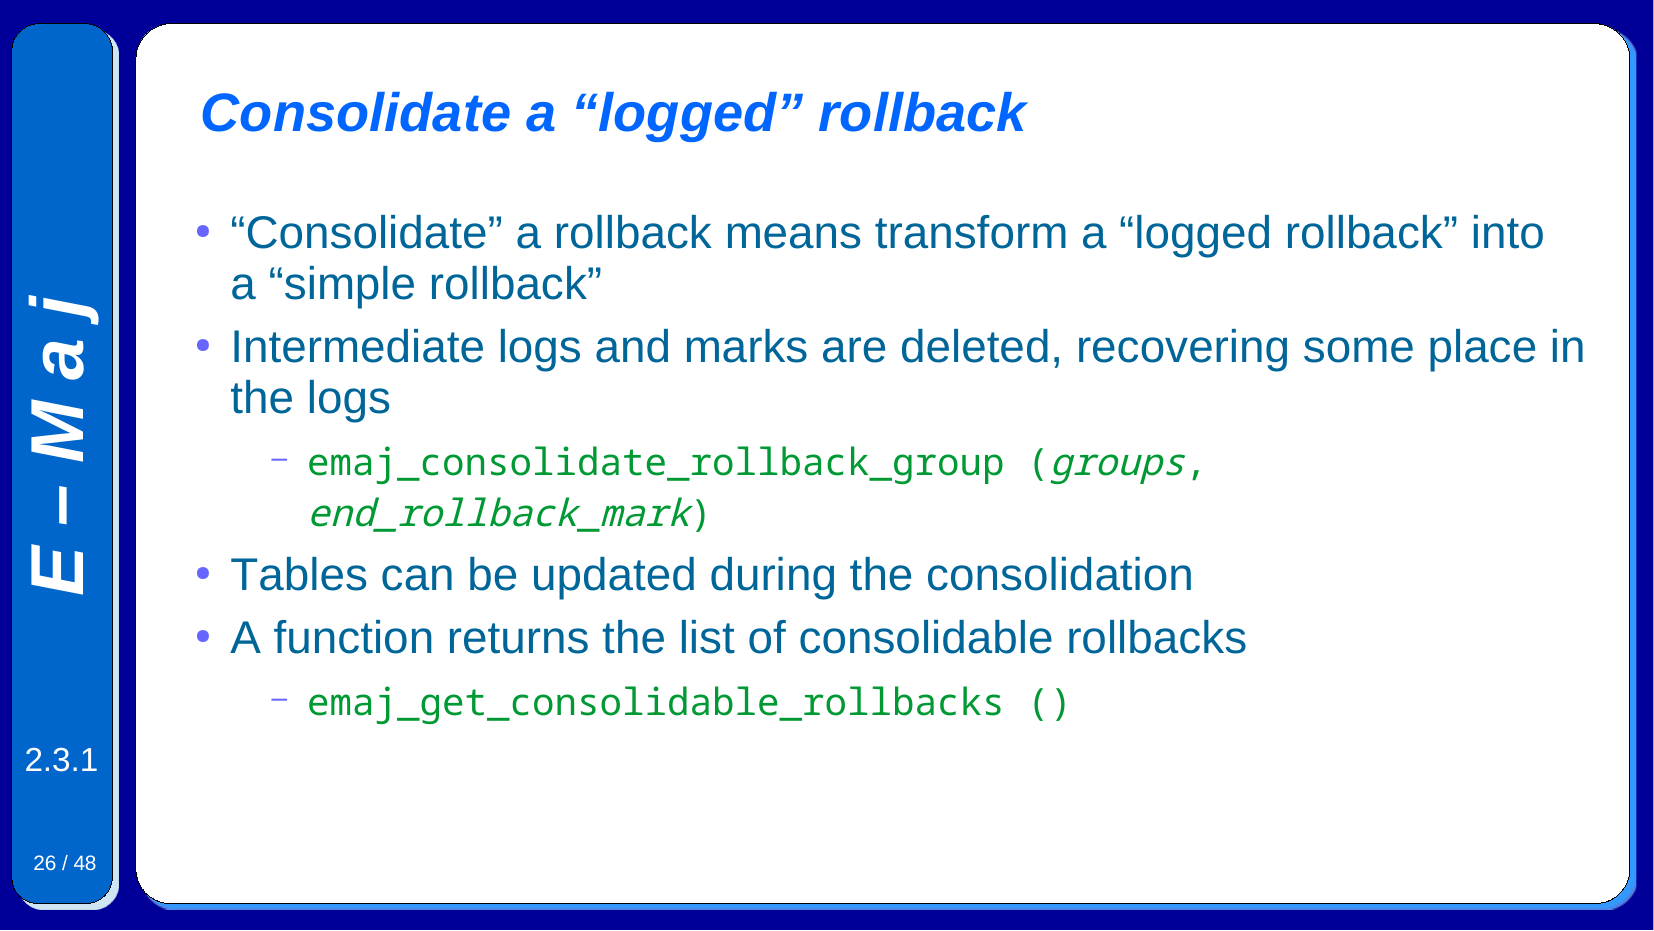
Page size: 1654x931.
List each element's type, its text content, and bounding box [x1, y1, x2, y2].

title Consolidate a “logged” rollback [200, 34, 1575, 191]
list “Consolidate” a rollback means transform a “logged rollback” into a “simple rollback” Intermediate logs and marks are deleted, recovering some place in the logs emaj_consolidate_rollback_group (groups, end_rollback_mark) Tables can be updated during the consolidation A function returns the list of consolidable rollbacks emaj_get_consolidable_rollbacks () [177, 206, 1587, 827]
